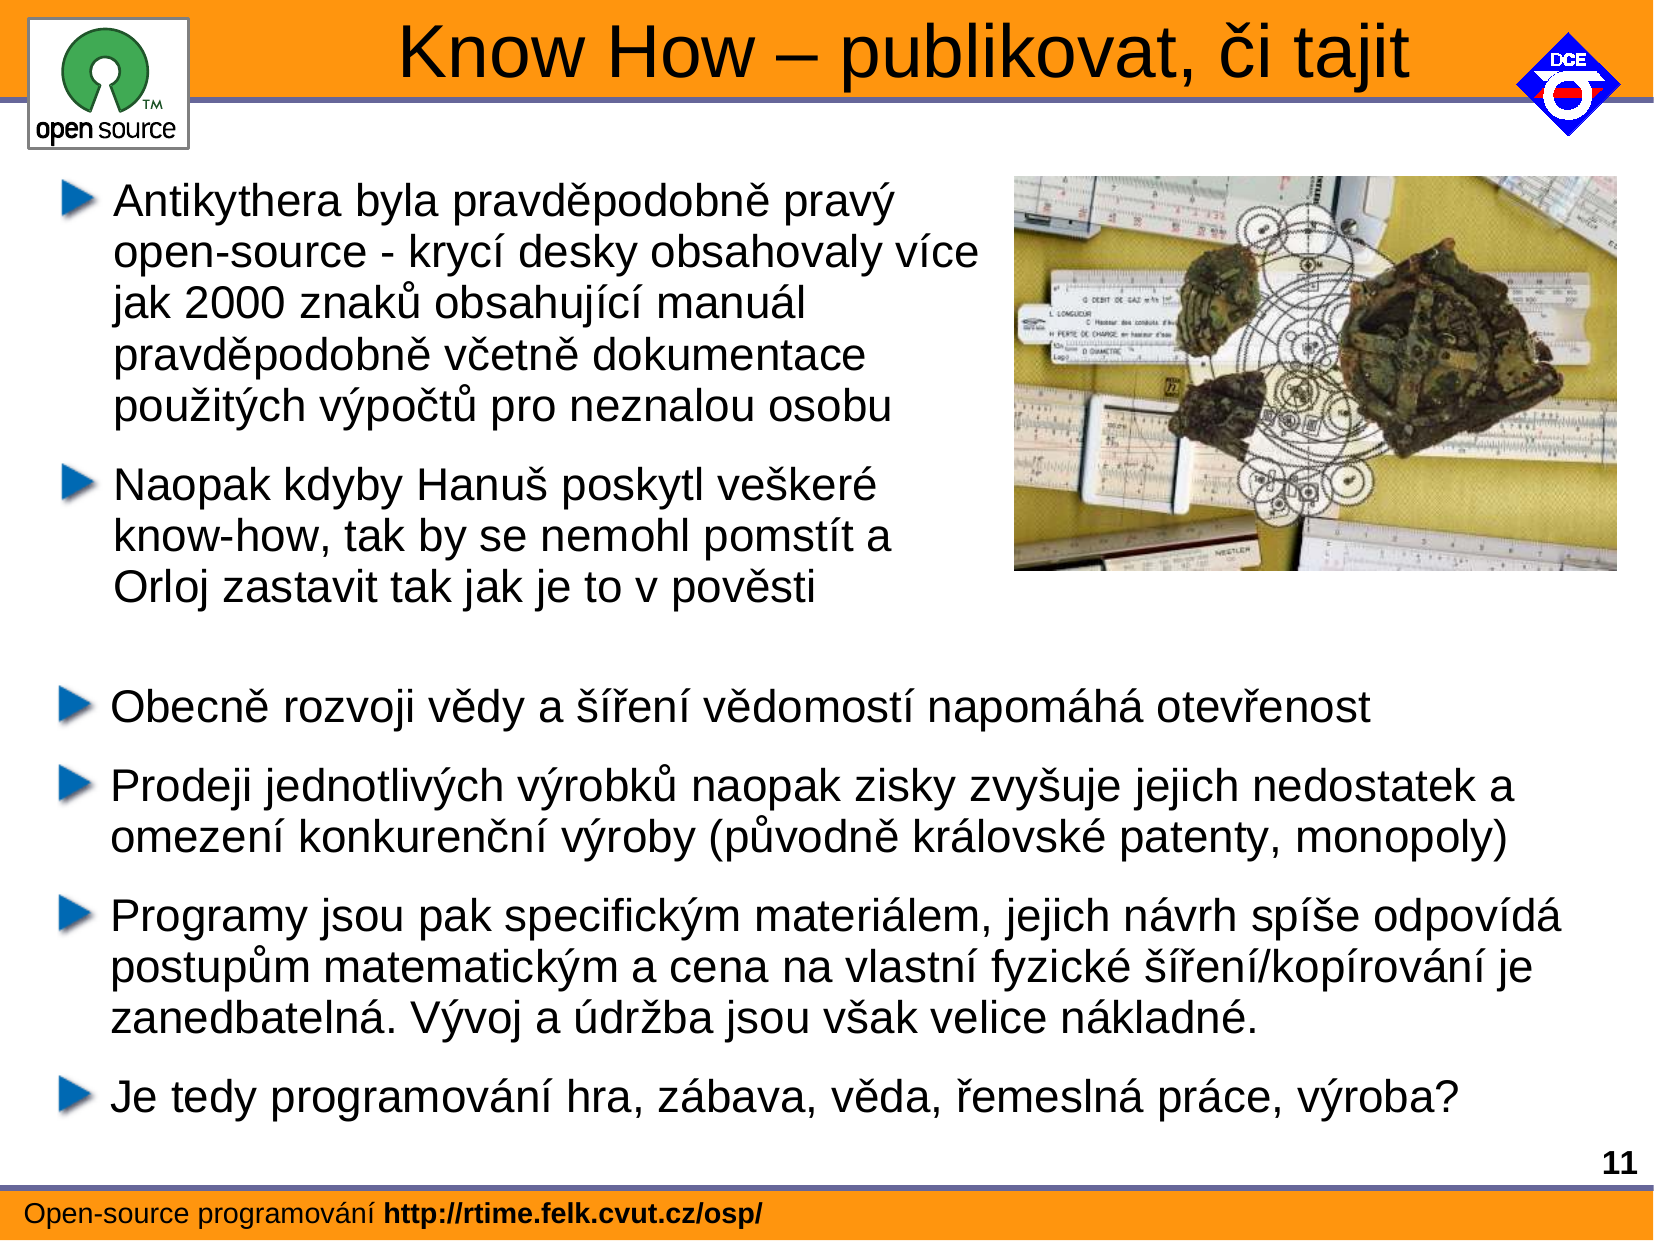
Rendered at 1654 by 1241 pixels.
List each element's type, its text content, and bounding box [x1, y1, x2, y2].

picture [1014, 176, 1617, 571]
list Antikythera byla pravděpodobně pravý open-source - krycí desky obsahovaly více jak 2000 znaků obsahující manuál pravděpodobně včetně dokumentace použitých výpočtů pro neznalou osobu Naopak kdyby Hanuš poskytl veškeré know-how, tak by se nemohl pomstít a Orloj zastavit tak jak je to v pověsti [42, 174, 1002, 674]
list Obecně rozvoji vědy a šíření vědomostí napomáhá otevřenost Prodeji jednotlivých výrobků naopak zisky zvyšuje jejich nedostatek a omezení konkurenční výroby (původně královské patenty, monopoly) Programy jsou pak specifickým materiálem, jejich návrh spíše odpovídá postupům matematickým a cena na vlastní fyzické šíření/kopírování je zanedbatelná. Vývoj a údržba jsou však velice nákladné. Je tedy programování hra, zábava, věda, řemeslná práce, výroba? [39, 681, 1613, 1162]
title Know How – publikovat, či tajit [178, 4, 1631, 98]
